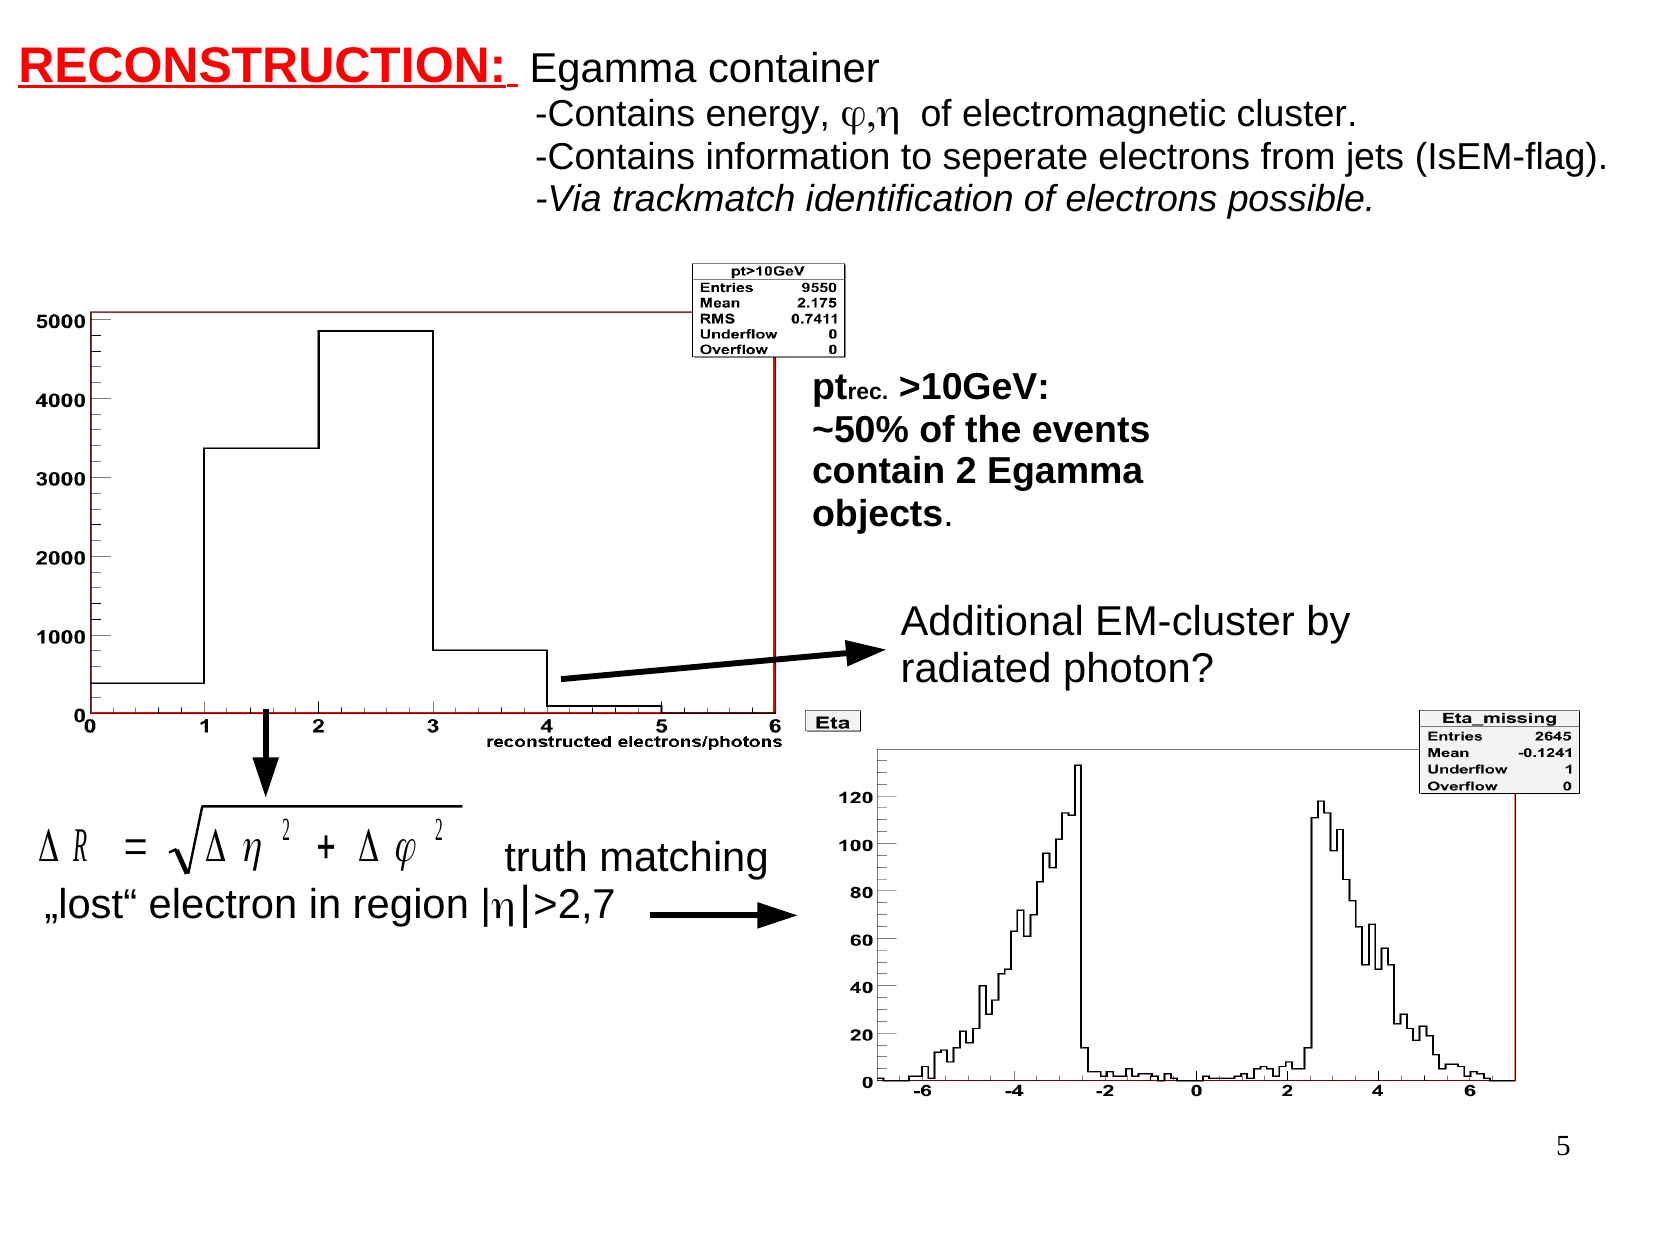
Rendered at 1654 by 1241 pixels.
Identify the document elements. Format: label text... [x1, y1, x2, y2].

text_box Additional EM-cluster by radiated photon? [885, 590, 1418, 699]
text_box truth matching „lost“ electron in region |h|>2,7 [29, 826, 797, 940]
text_box ptrec. >10GeV: ~50% of the events contain 2 Egamma objects. [797, 358, 1300, 547]
picture [4, 261, 1595, 1123]
text_box RECONSTRUCTION: Egamma container -Contains energy, j,h of electromagnetic cluster. -Contains information to seperate electrons from jets (IsEM-flag). -Via trackmatch identification of electrons possible. [3, 29, 1625, 355]
picture [29, 797, 473, 886]
